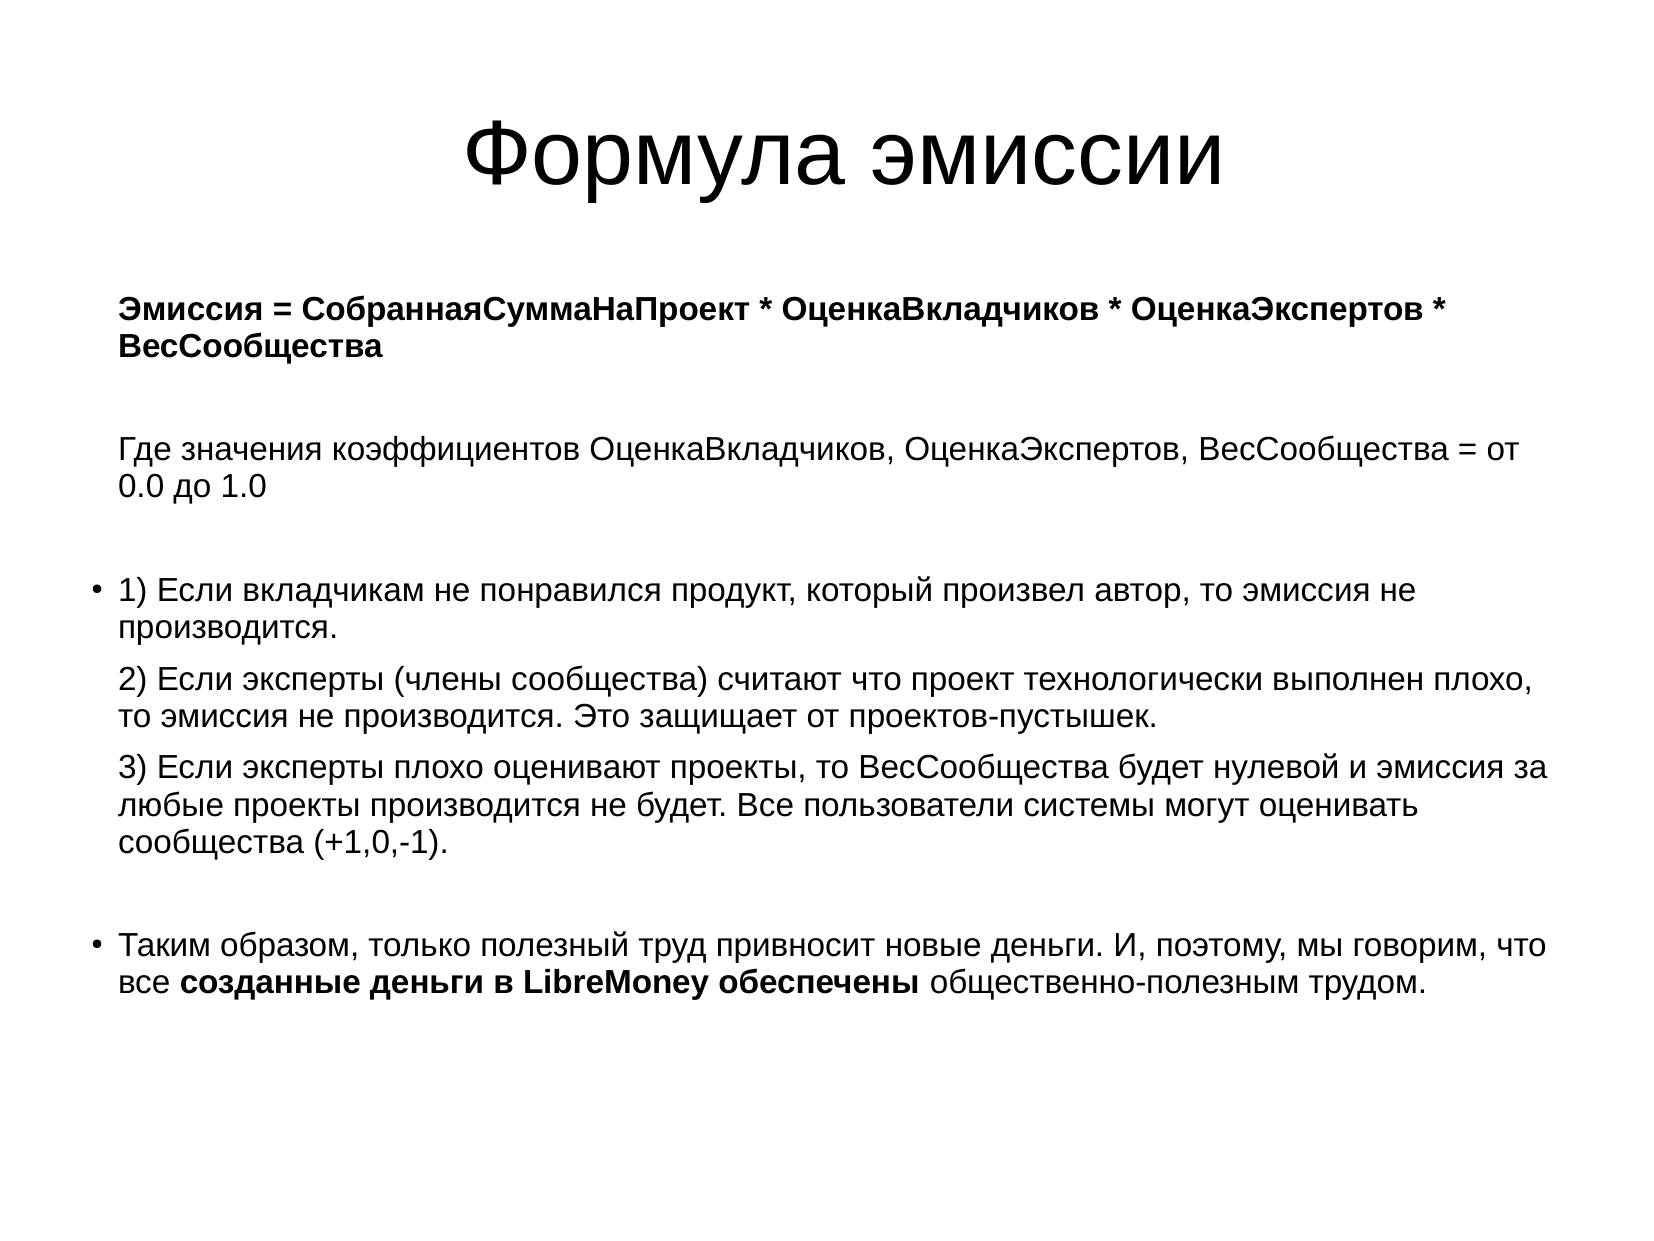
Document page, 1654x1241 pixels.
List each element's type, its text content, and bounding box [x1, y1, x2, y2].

title Формула эмиссии [82, 49, 1571, 257]
list Эмиссия = СобраннаяСуммаНаПроект * ОценкаВкладчиков * ОценкаЭкспертов * ВесСообщества Где значения коэффициентов ОценкаВкладчиков, ОценкаЭкспертов, ВесСообщества = от 0.0 до 1.0 1) Если вкладчикам не понравился продукт, который произвел автор, то эмиссия не производится. 2) Если эксперты (члены сообщества) считают что проект технологически выполнен плохо, то эмиссия не производится. Это защищает от проектов-пустышек. 3) Если эксперты плохо оценивают проекты, то ВесСообщества будет нулевой и эмиссия за любые проекты производится не будет. Все пользователи системы могут оценивать сообщества (+1,0,-1). Таким образом, только полезный труд привносит новые деньги. И, поэтому, мы говорим, что все созданные деньги в LibreMoney обеспечены общественно-полезным трудом. [82, 290, 1571, 1010]
